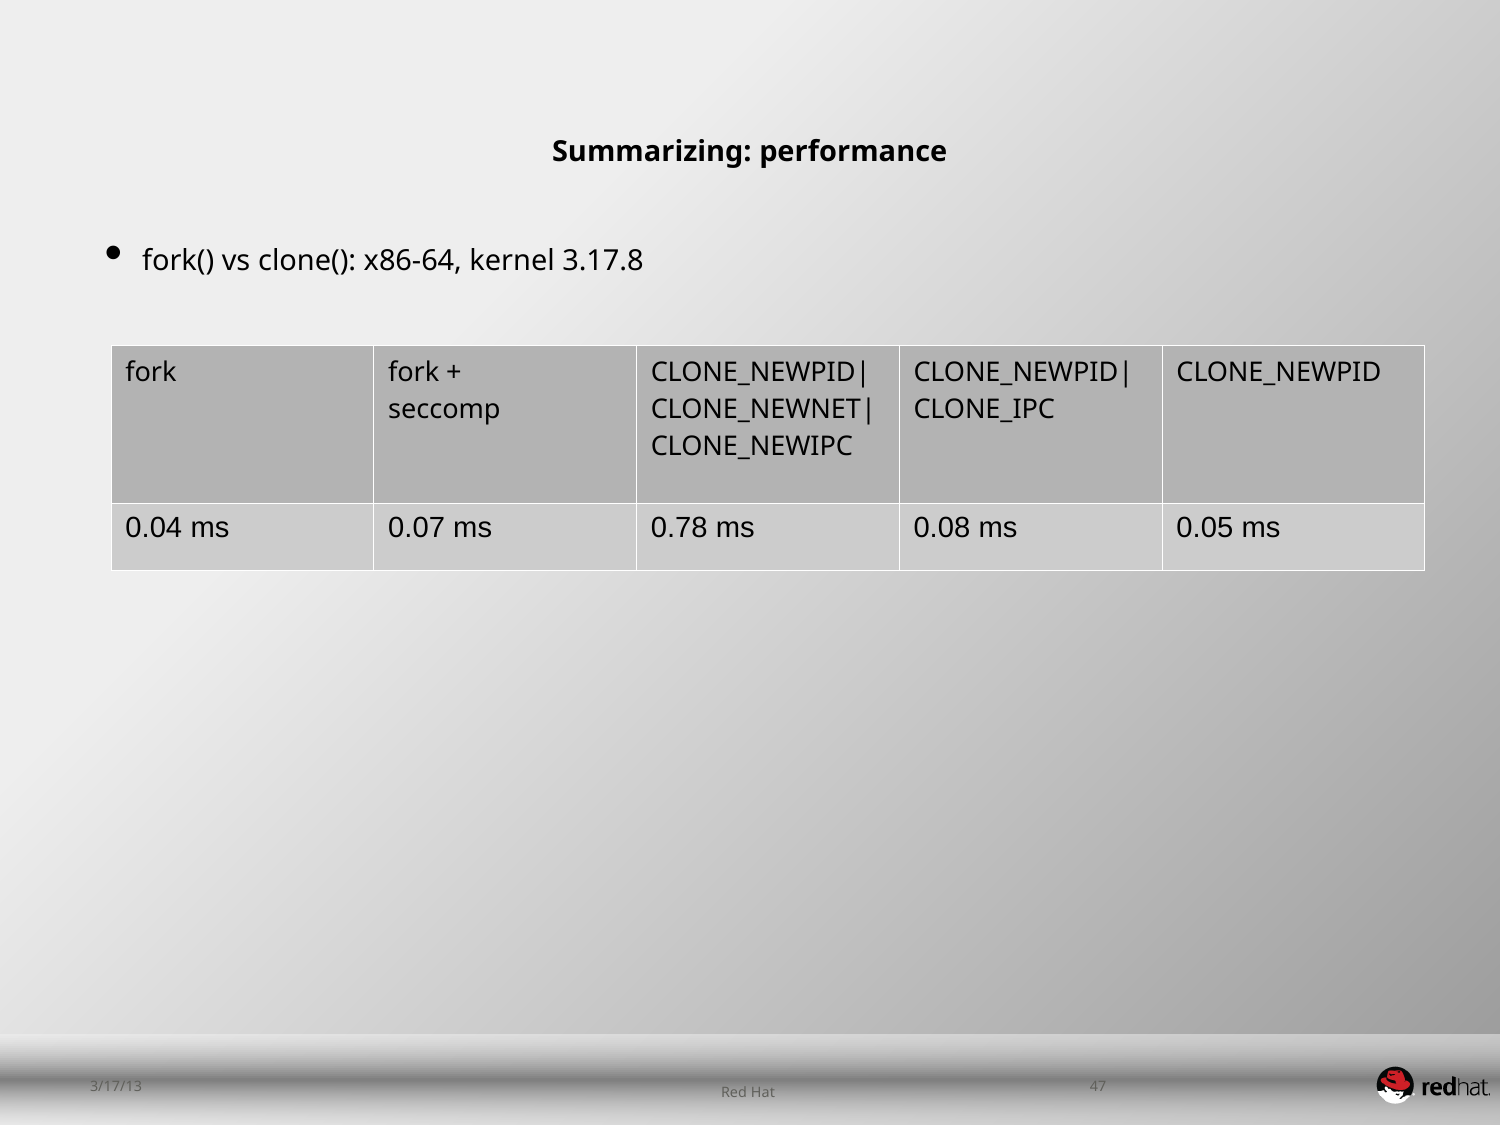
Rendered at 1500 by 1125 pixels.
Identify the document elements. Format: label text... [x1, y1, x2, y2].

footer Red Hat [300, 1065, 1200, 1110]
slide_number <number> [1074, 1051, 1337, 1112]
slide_number 3/17/13 [75, 1051, 425, 1112]
list fork() vs clone(): x86-64, kernel 3.17.8 [74, 210, 1425, 1013]
picture [1364, 1057, 1500, 1110]
title Summarizing: performance [75, 22, 1426, 188]
